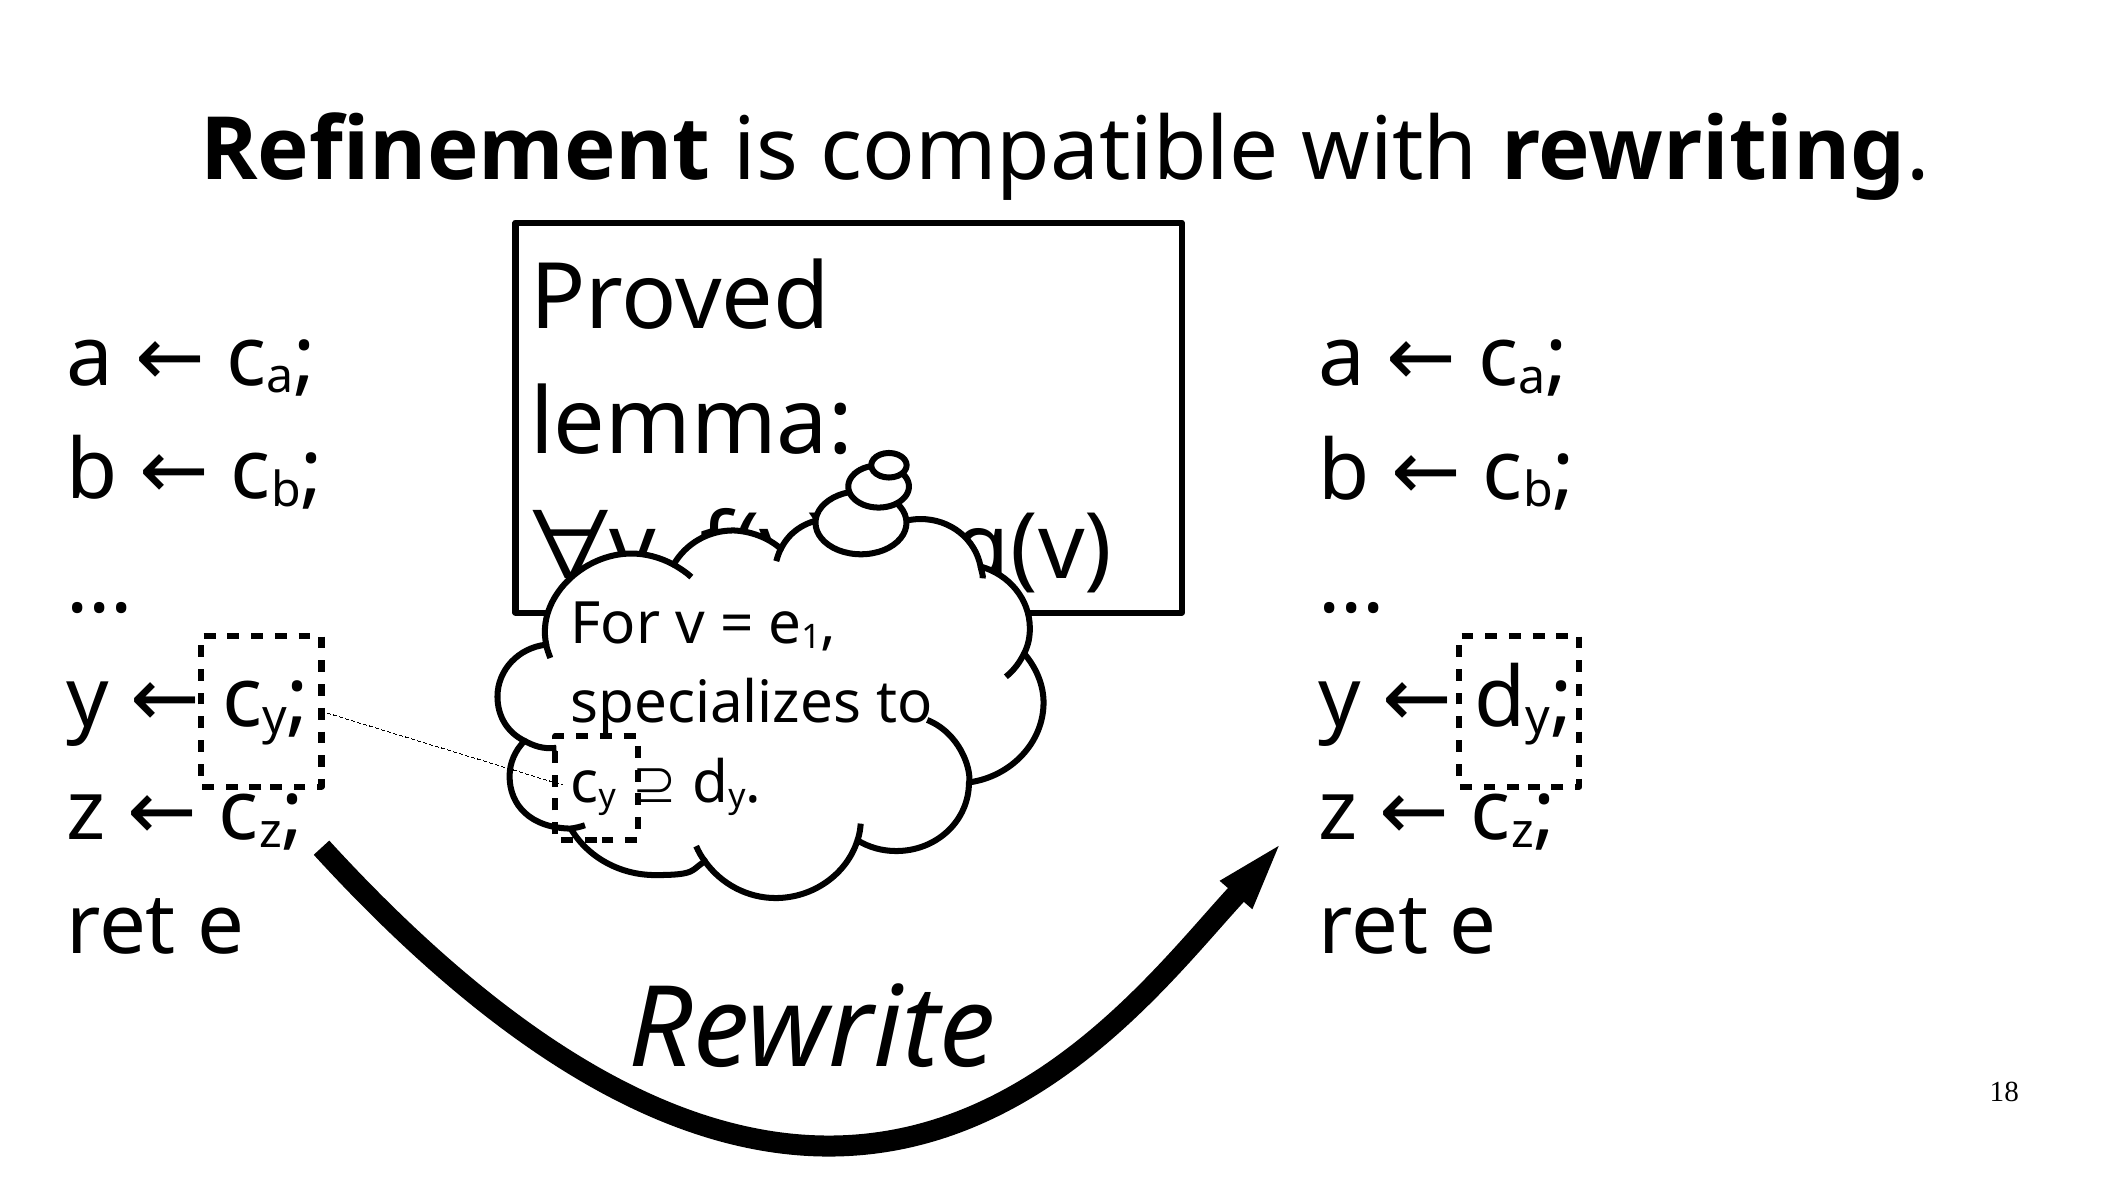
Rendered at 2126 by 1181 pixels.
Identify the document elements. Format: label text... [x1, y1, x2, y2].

text_box Proved lemma: ∀v. f(v) ⊇ g(v) [515, 222, 1182, 459]
title Refinement is compatible with rewriting. [60, 47, 2071, 245]
text_box Rewrite [614, 938, 1027, 1085]
text_box a ← ca; b ← cb; ... y ← dy; z ← cz; ret e [1303, 289, 1585, 994]
text_box For v = e1, specializes to cy ⊇ dy. [497, 452, 1044, 899]
text_box a ← ca; b ← cb; ... y ← cy; z ← cz; ret e [51, 289, 333, 994]
